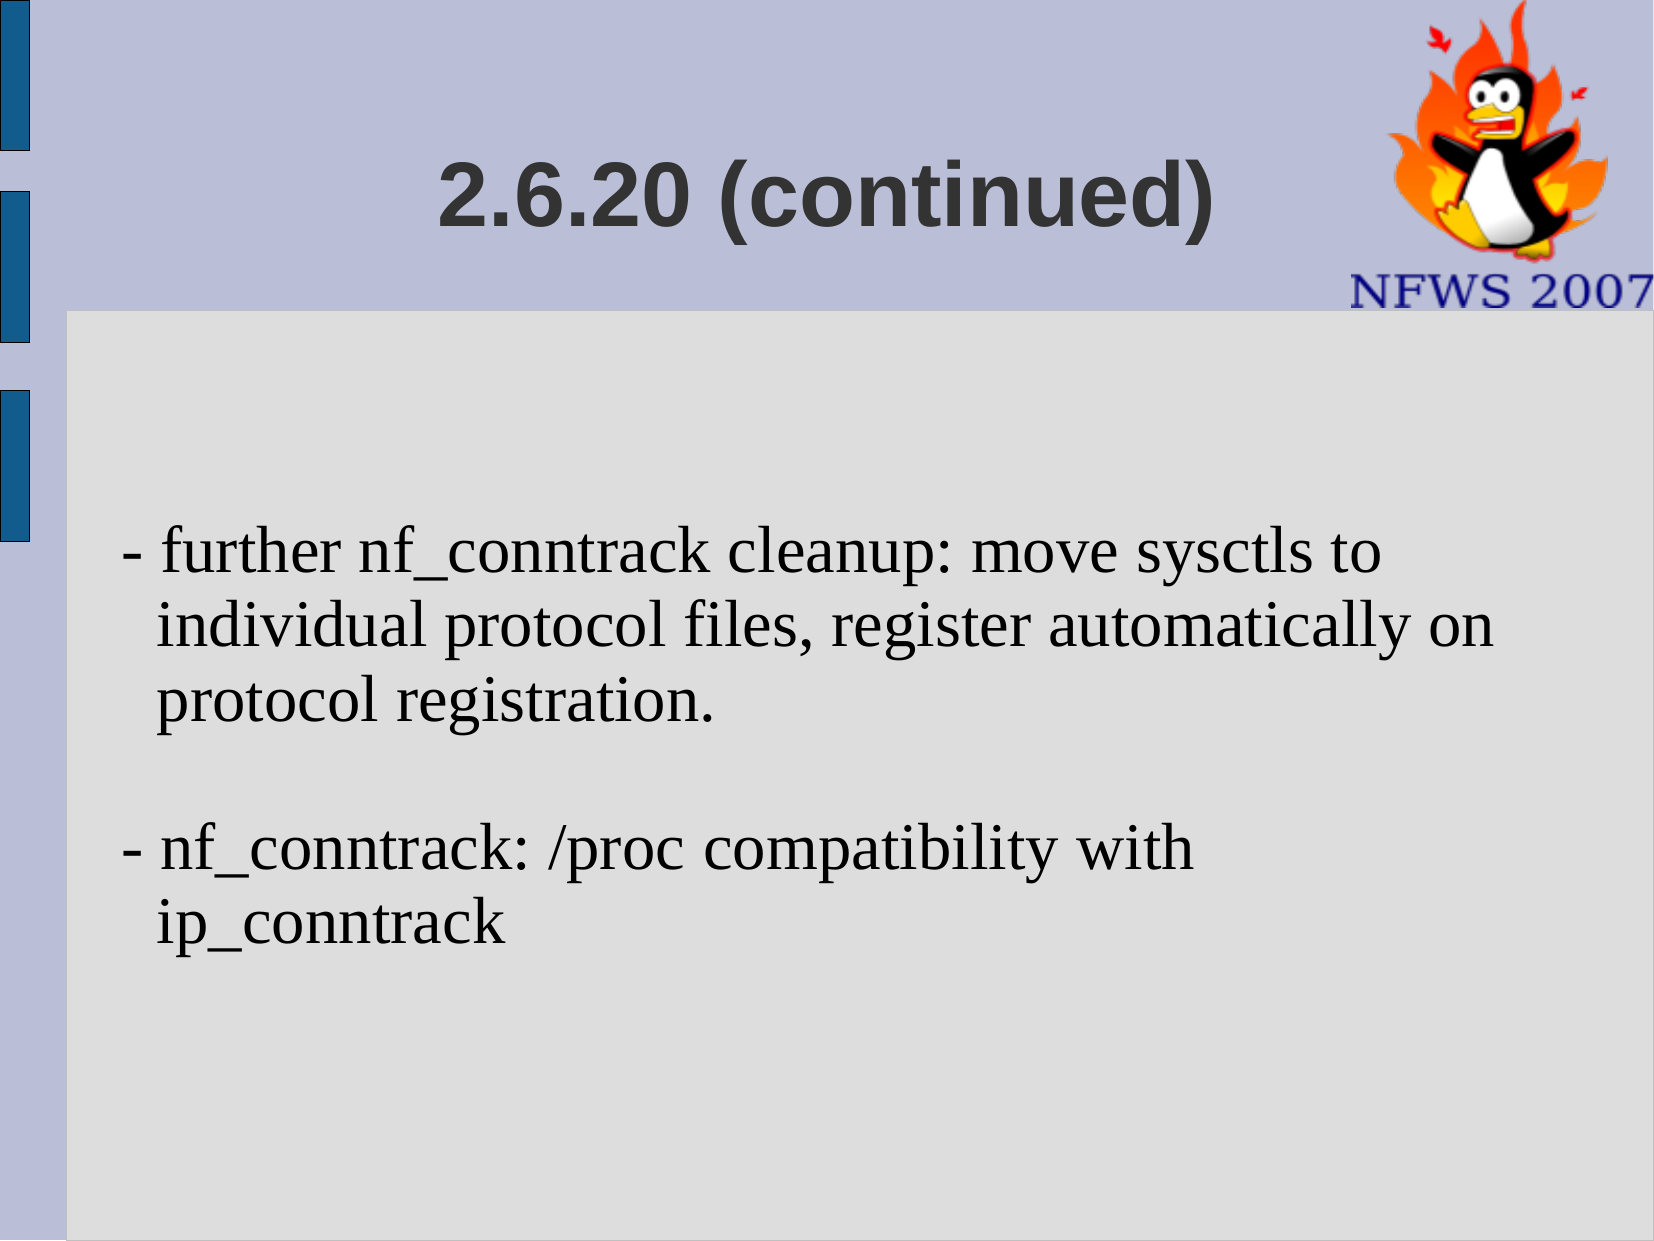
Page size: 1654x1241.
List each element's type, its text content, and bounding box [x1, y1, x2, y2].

title 2.6.20 (continued) [121, 98, 1351, 291]
picture [1351, 0, 1654, 308]
subtitle - further nf_conntrack cleanup: move sysctls to individual protocol files, register automatically on protocol registration. - nf_conntrack: /proc compatibility with ip_conntrack [121, 352, 1534, 1119]
